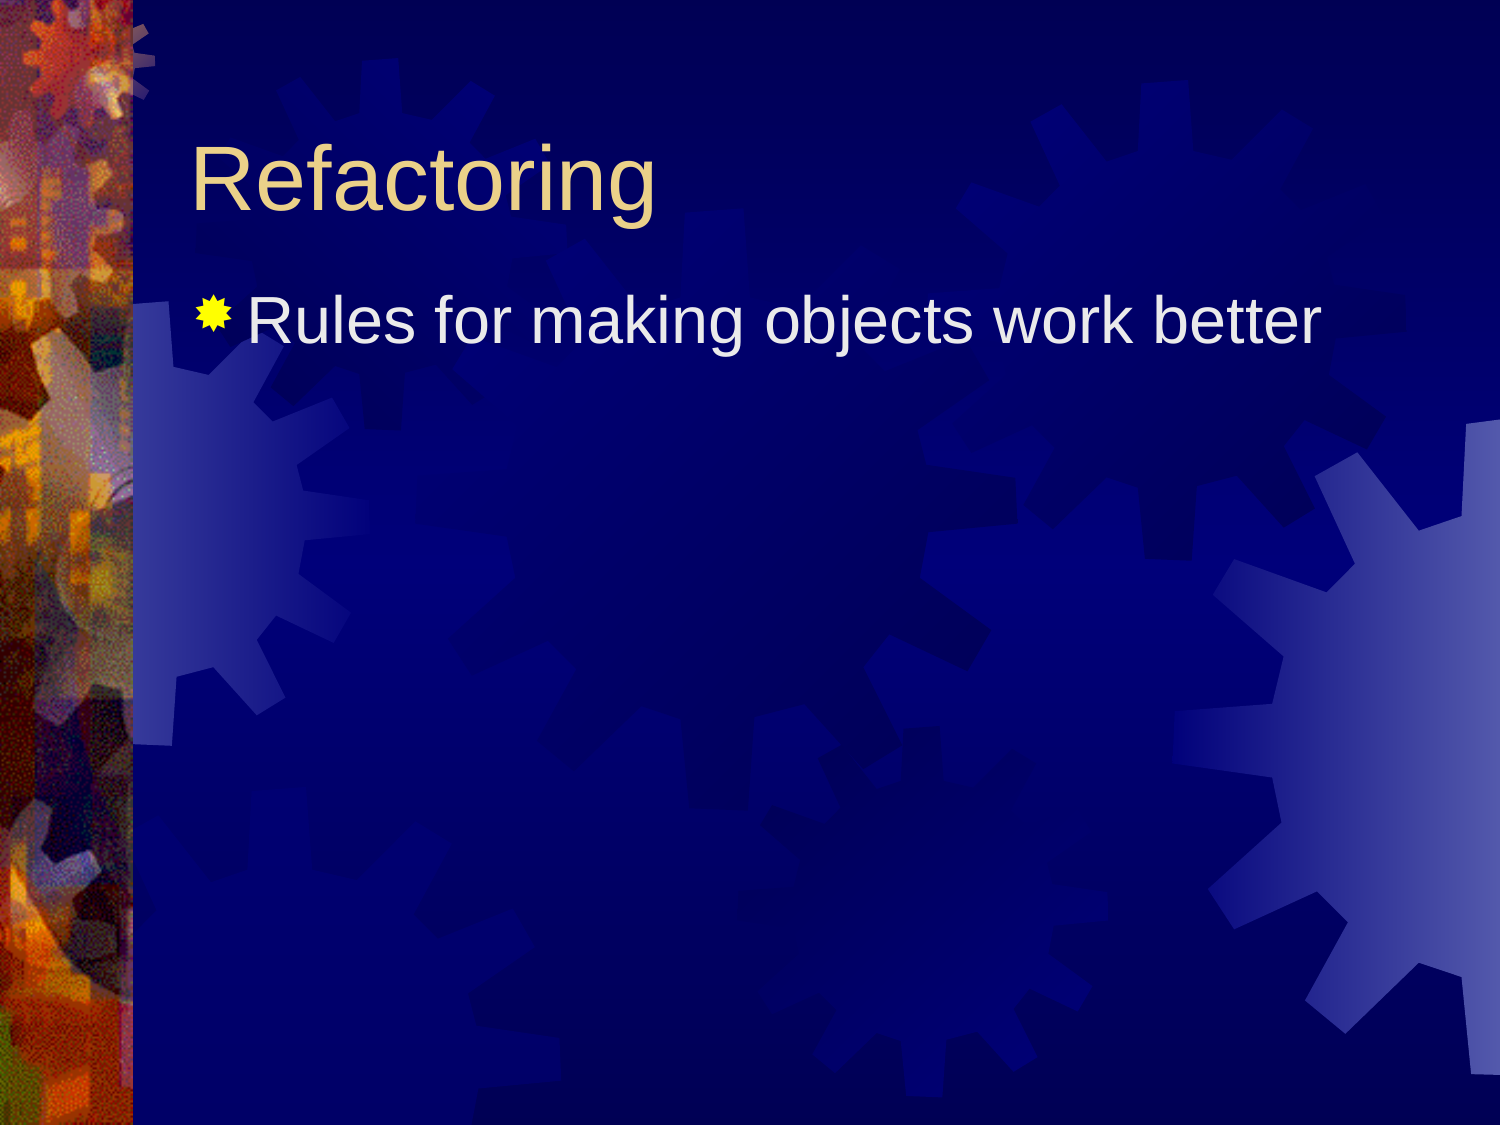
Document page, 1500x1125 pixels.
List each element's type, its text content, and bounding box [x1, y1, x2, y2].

title Refactoring [174, 49, 1450, 238]
picture [0, 0, 133, 1125]
list Rules for making objects work better [174, 275, 1450, 951]
